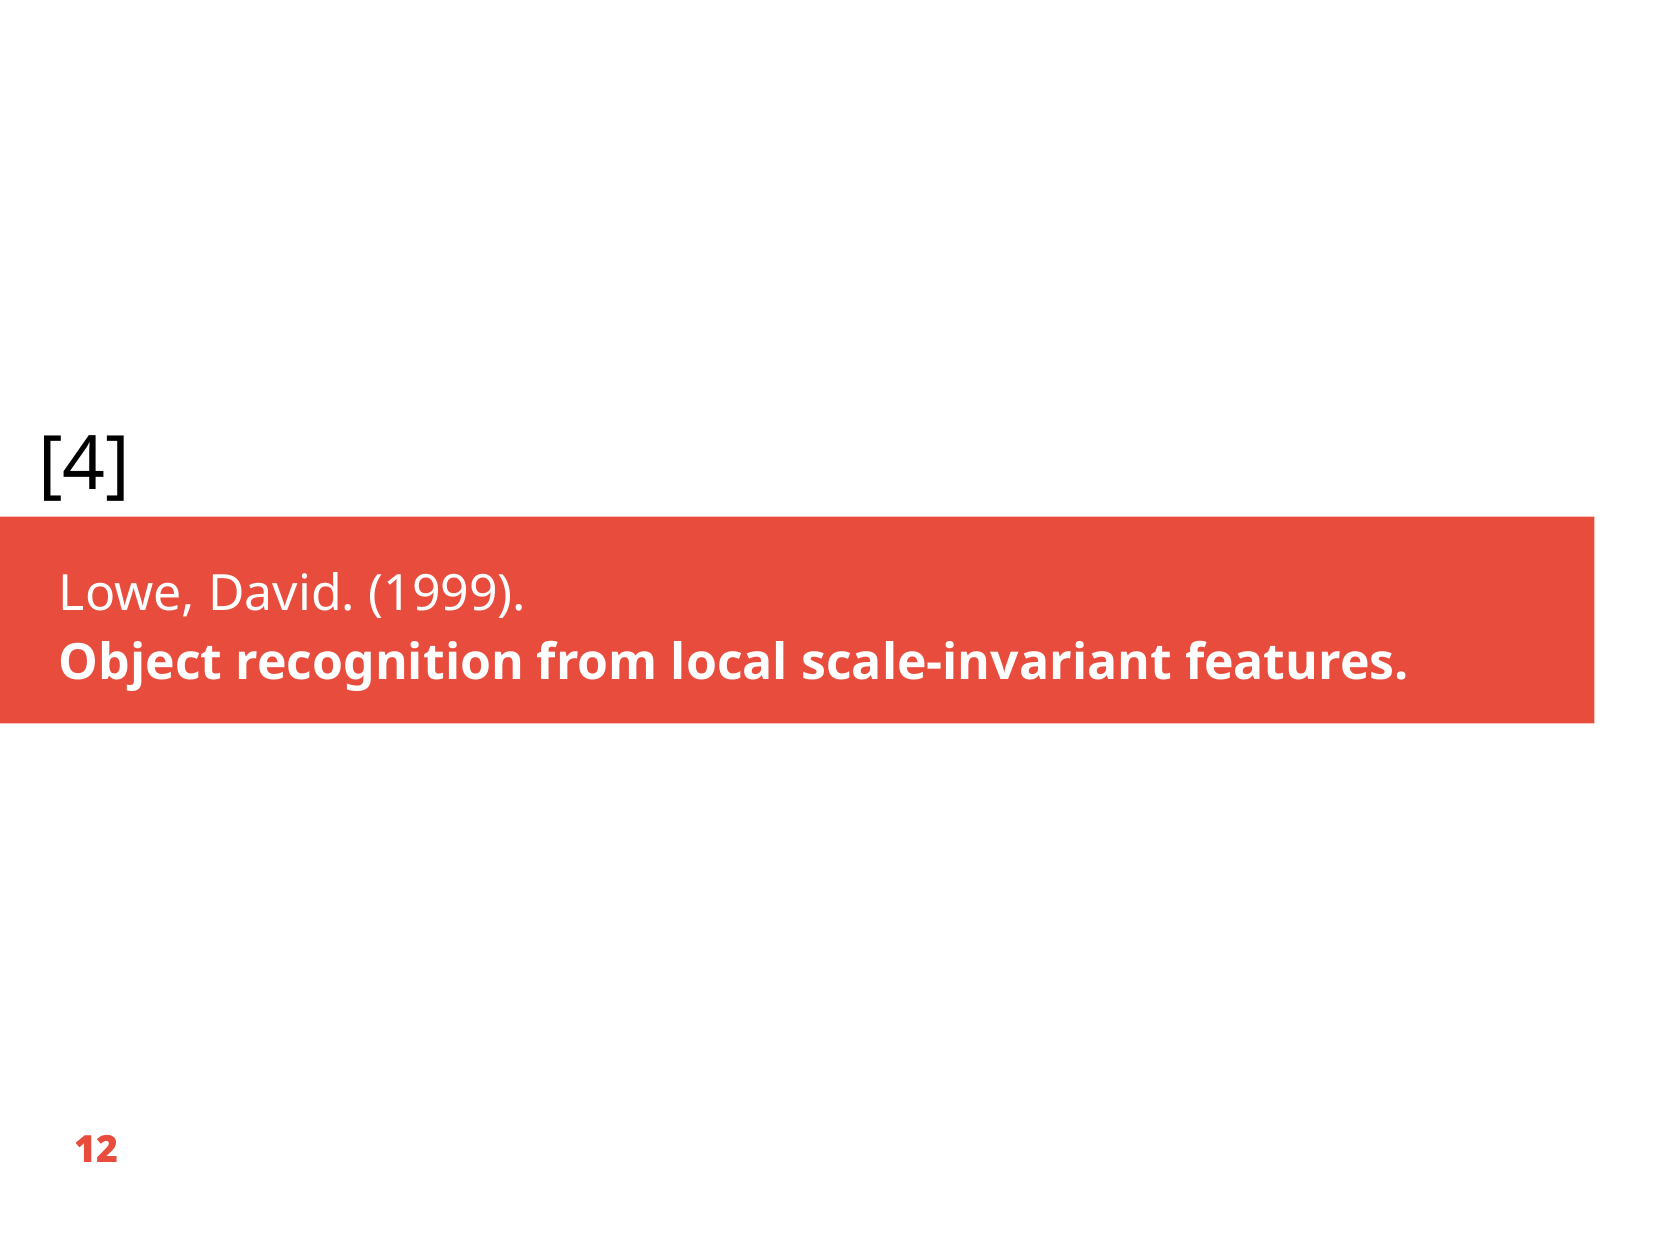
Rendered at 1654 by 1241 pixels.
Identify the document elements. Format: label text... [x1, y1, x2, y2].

text_box [4] [23, 401, 390, 504]
title Lowe, David. (1999). Object recognition from local scale-invariant features. [59, 546, 1595, 694]
